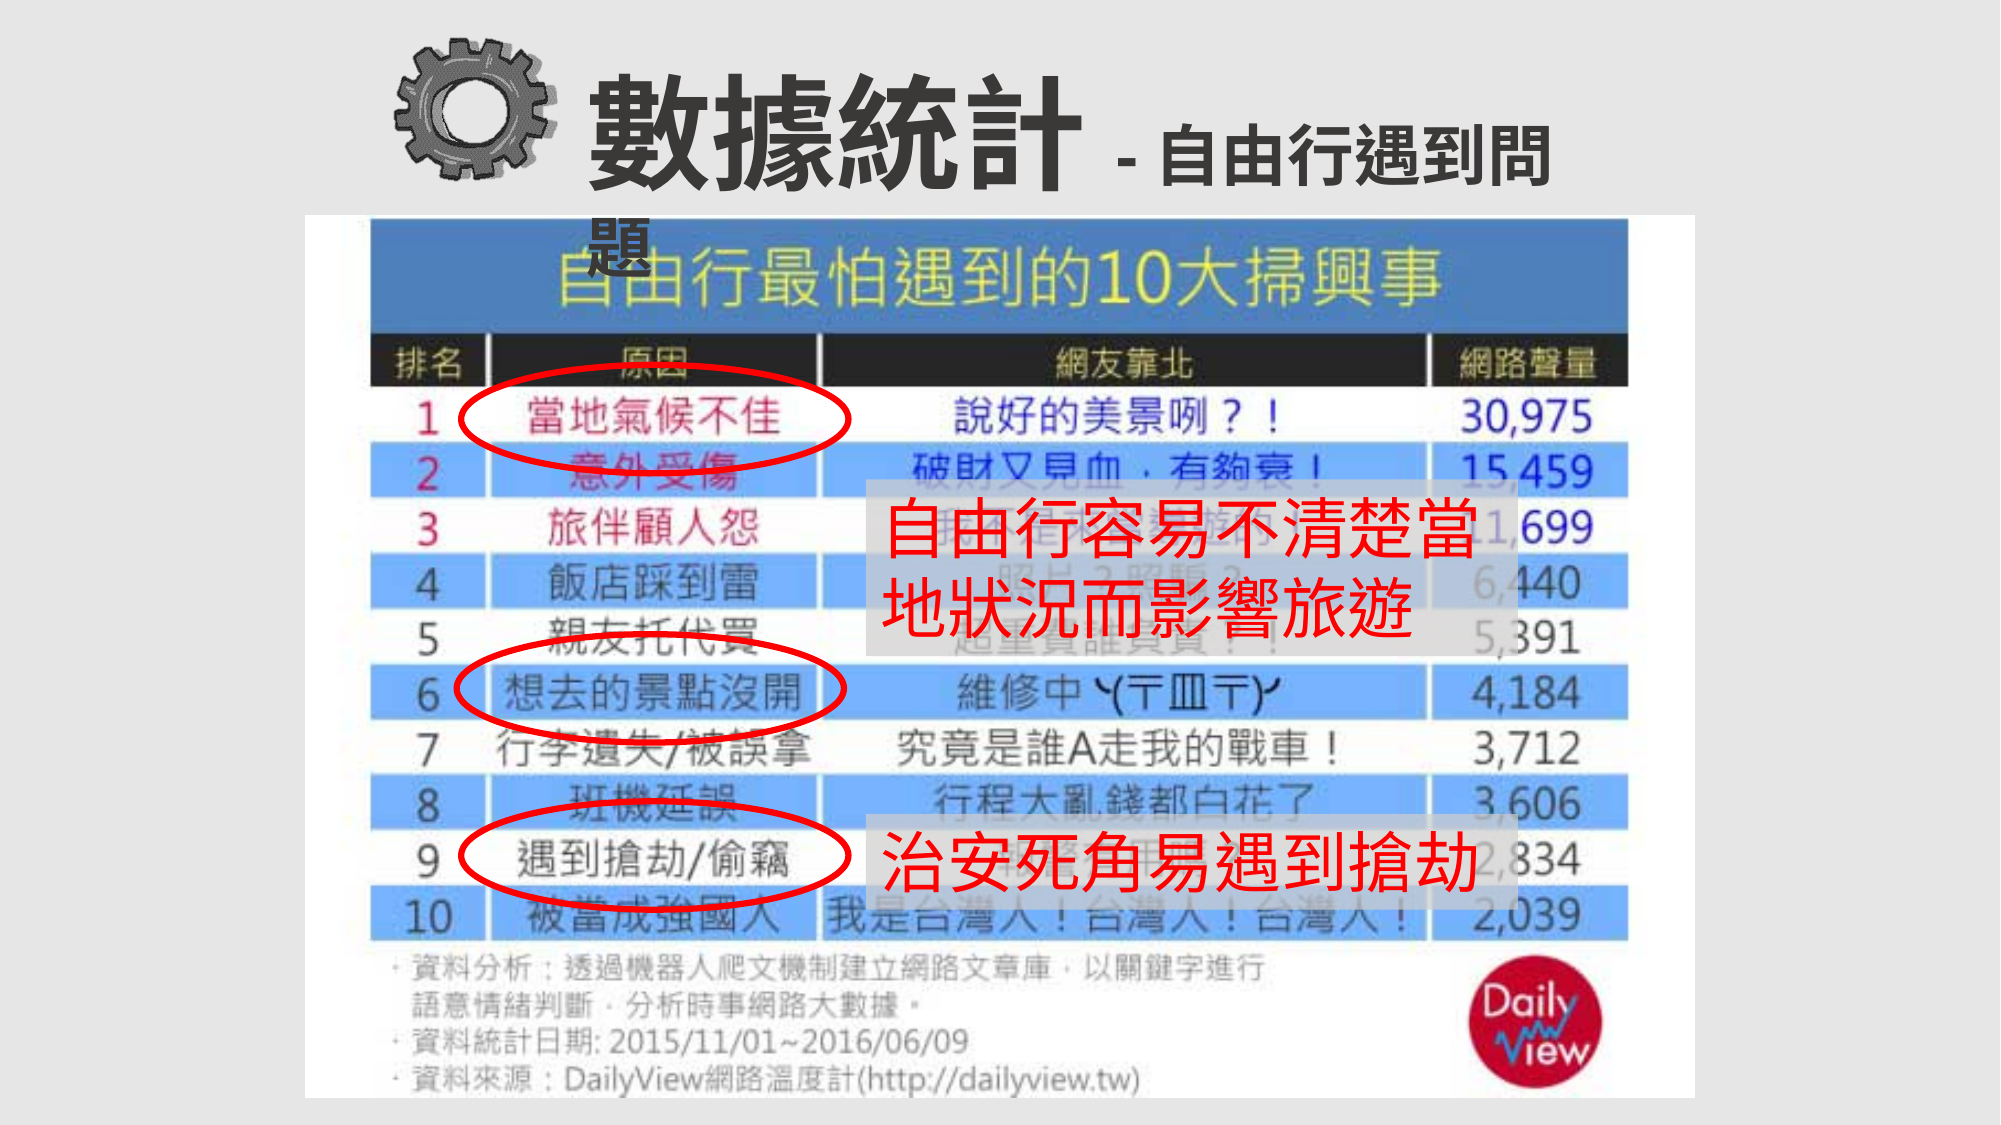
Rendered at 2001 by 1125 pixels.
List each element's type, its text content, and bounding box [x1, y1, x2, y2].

text_box 自由行容易不清楚當地狀況而影響旅遊 [865, 479, 1518, 657]
picture [305, 215, 1695, 1098]
text_box 治安死角易遇到搶劫 [865, 813, 1518, 910]
text_box 數據統計-自由行遇到問題 [571, 48, 1625, 266]
picture [375, 30, 572, 198]
picture [608, 266, 620, 270]
